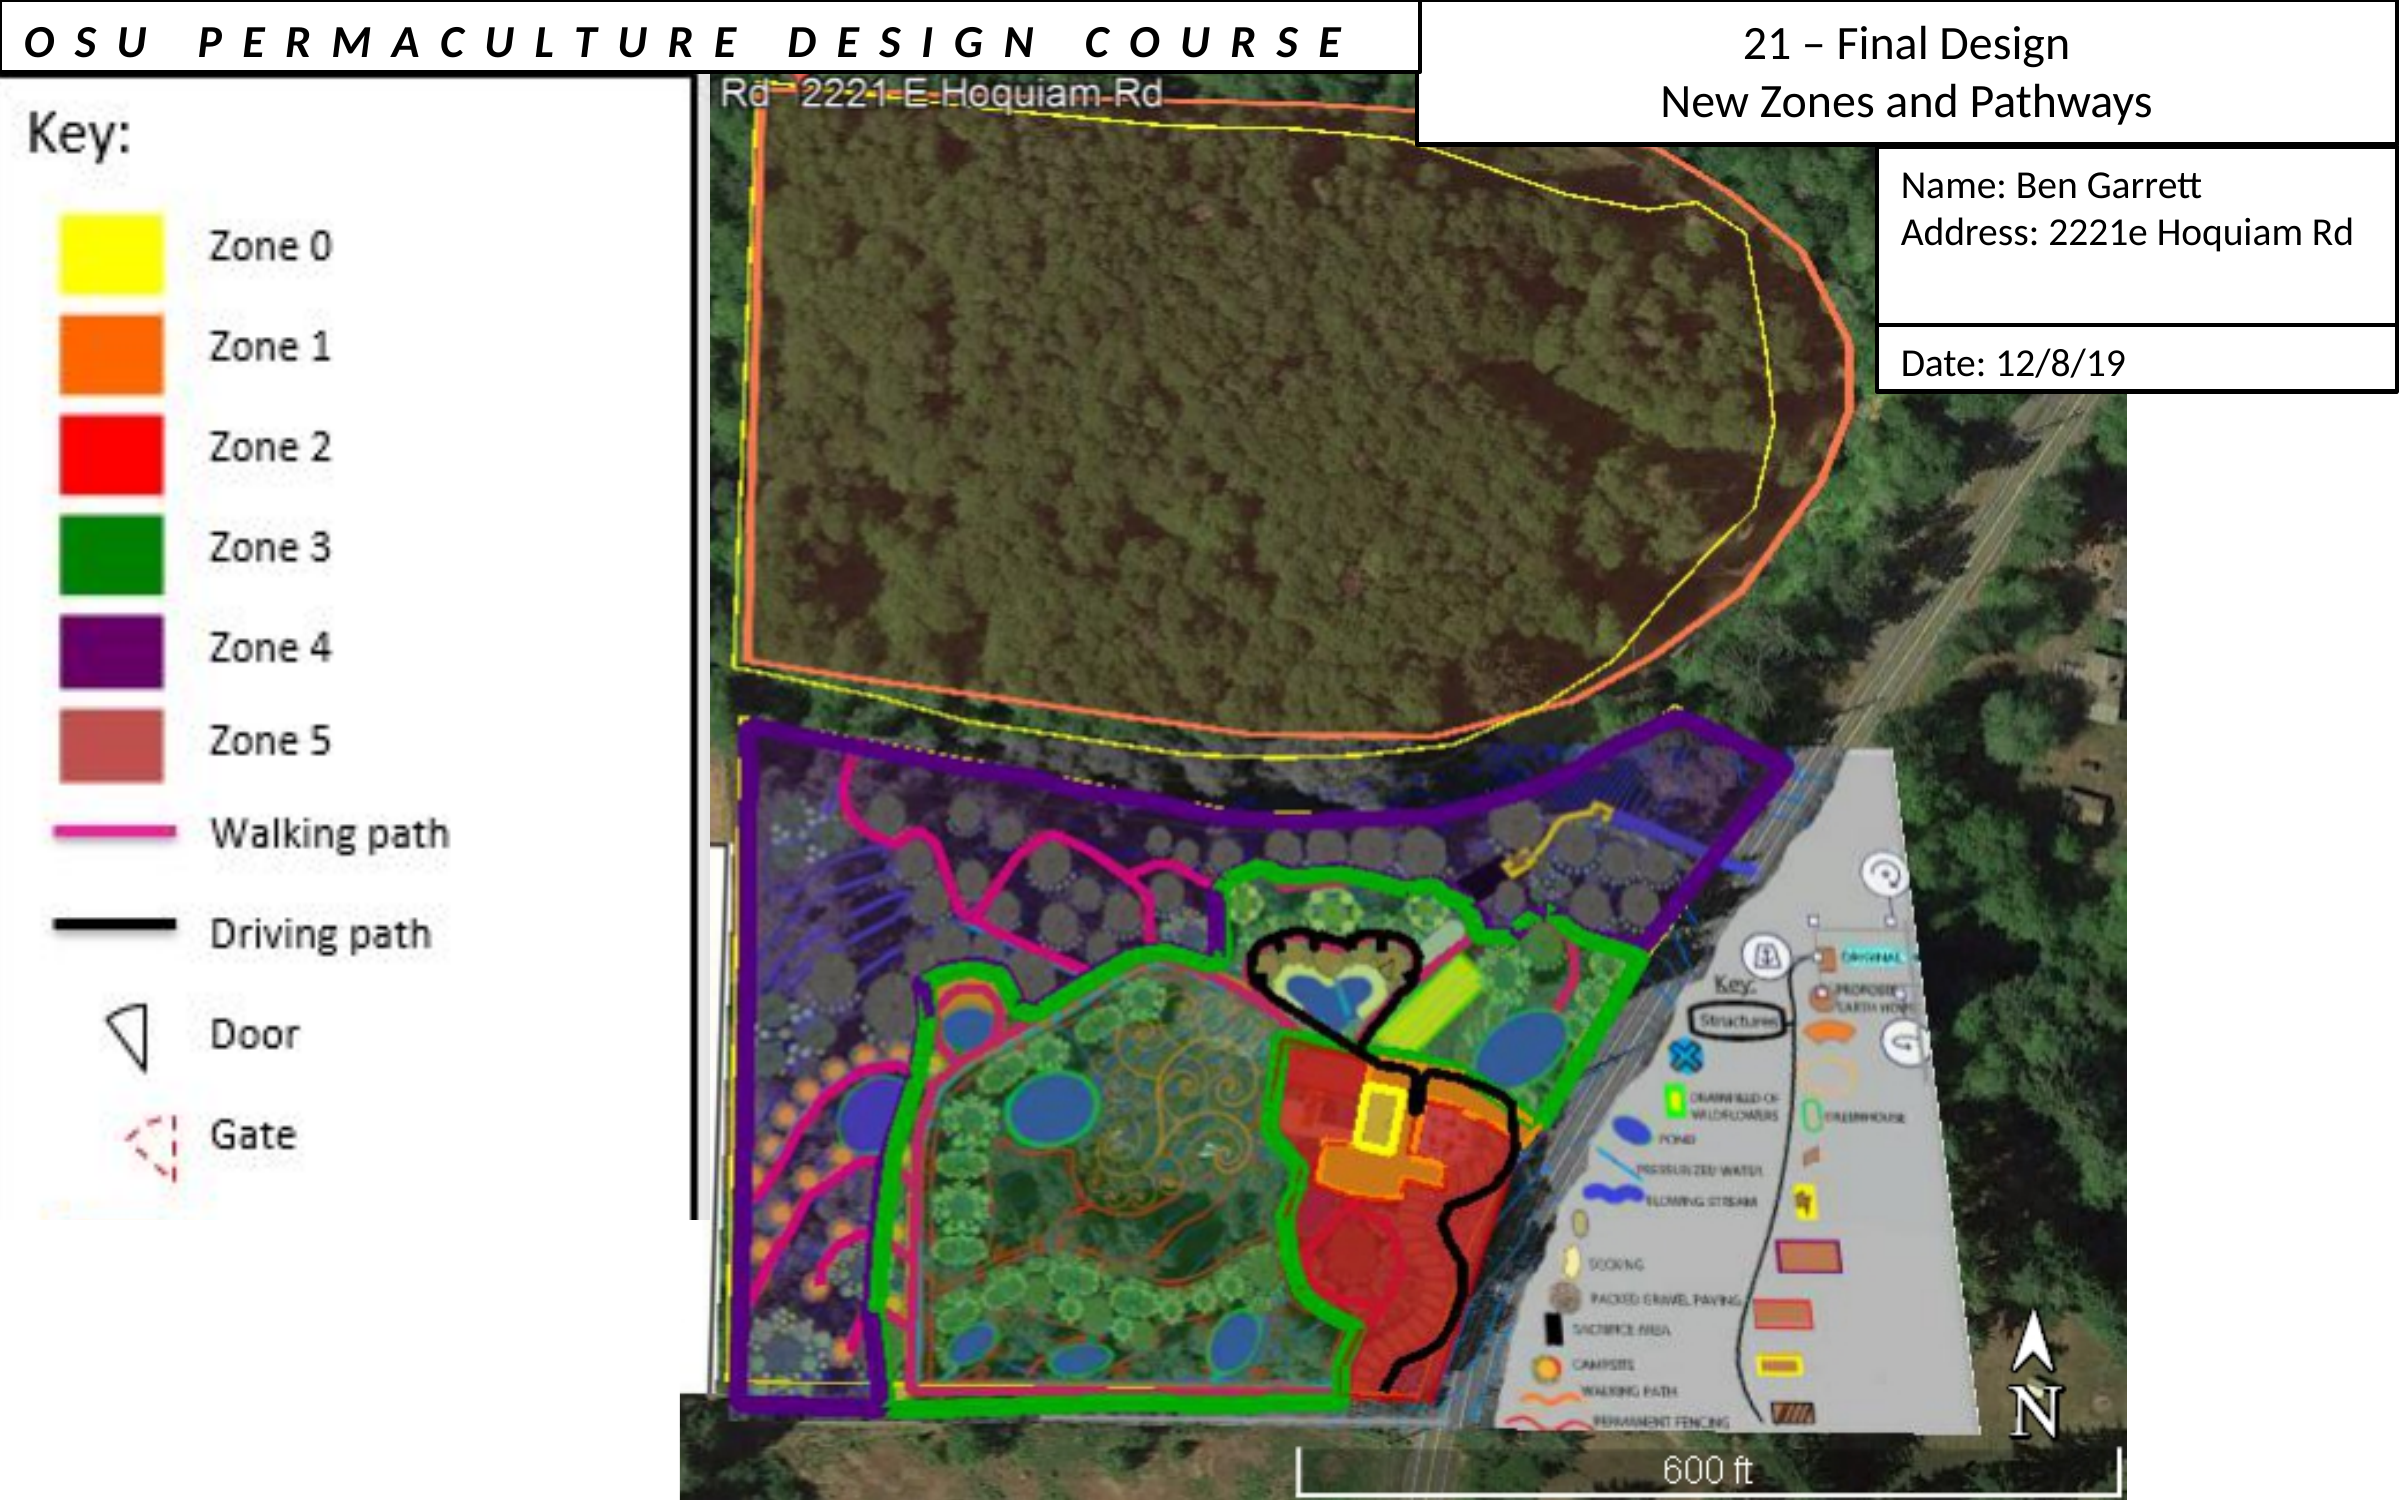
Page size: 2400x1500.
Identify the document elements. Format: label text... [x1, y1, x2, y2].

text_box O S U P E R M A C U L T U R E D E S I G N C O U R S E [0, 0, 1420, 73]
text_box Name: Ben Garrett Address: 2221e Hoquiam Rd [1876, 146, 2397, 325]
text_box 21 – Final Design New Zones and Pathways [1416, 0, 2397, 145]
text_box Date: 12/8/19 [1876, 325, 2397, 392]
picture [0, 73, 2127, 1500]
